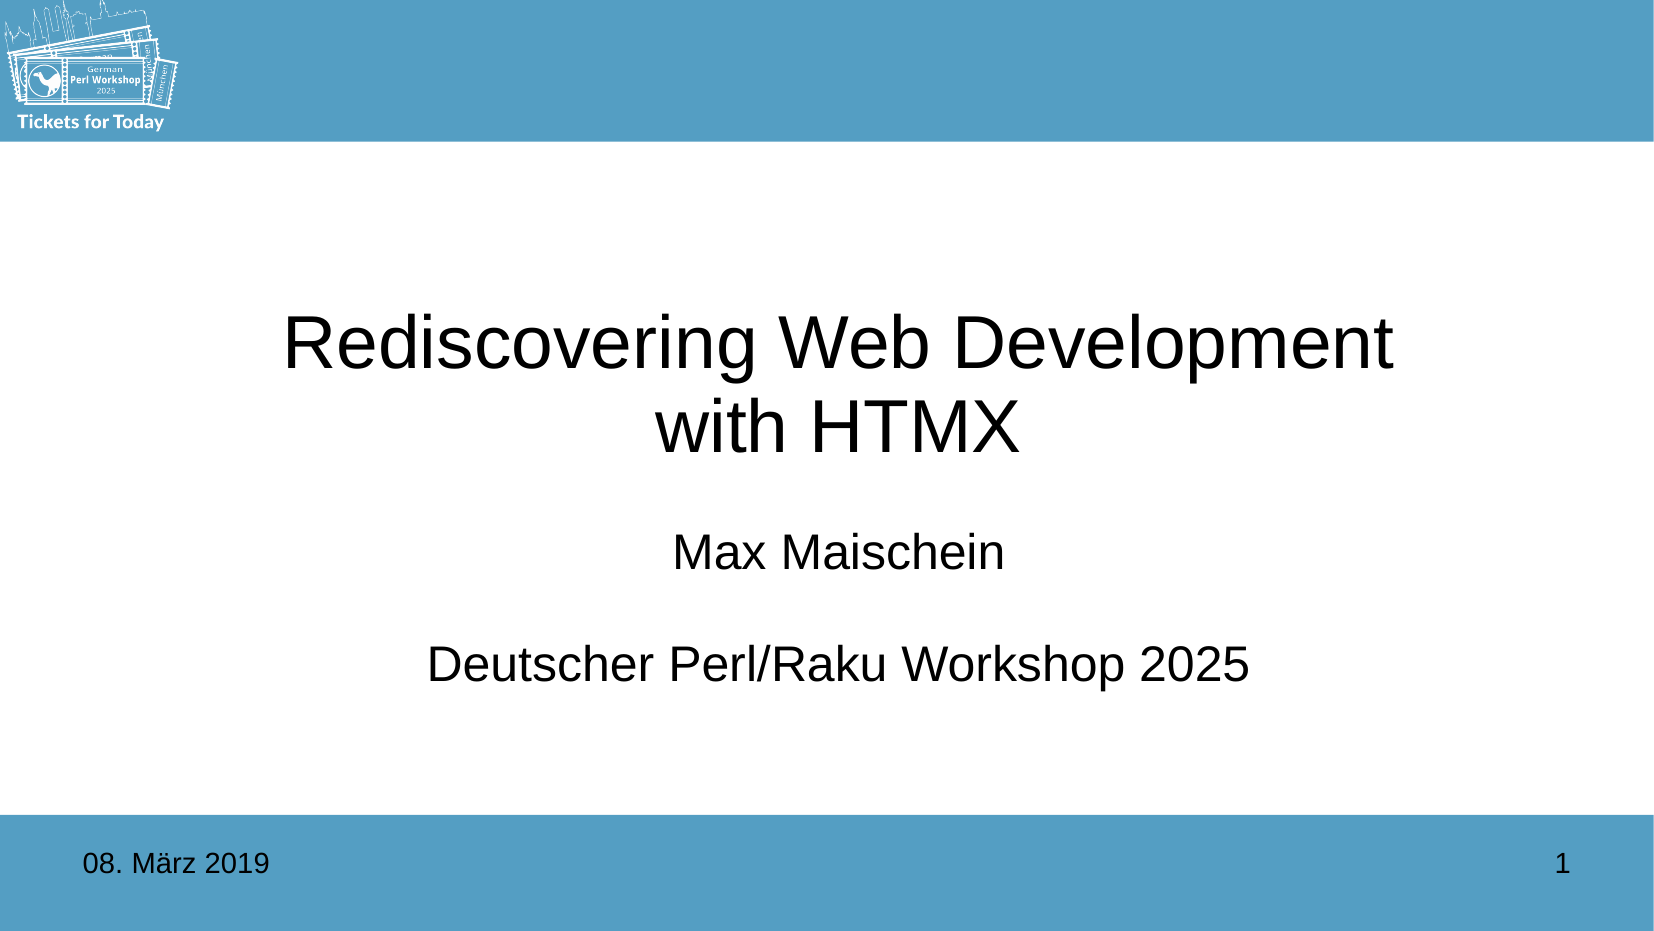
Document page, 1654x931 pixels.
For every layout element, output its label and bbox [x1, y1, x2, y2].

picture [3, 0, 180, 152]
